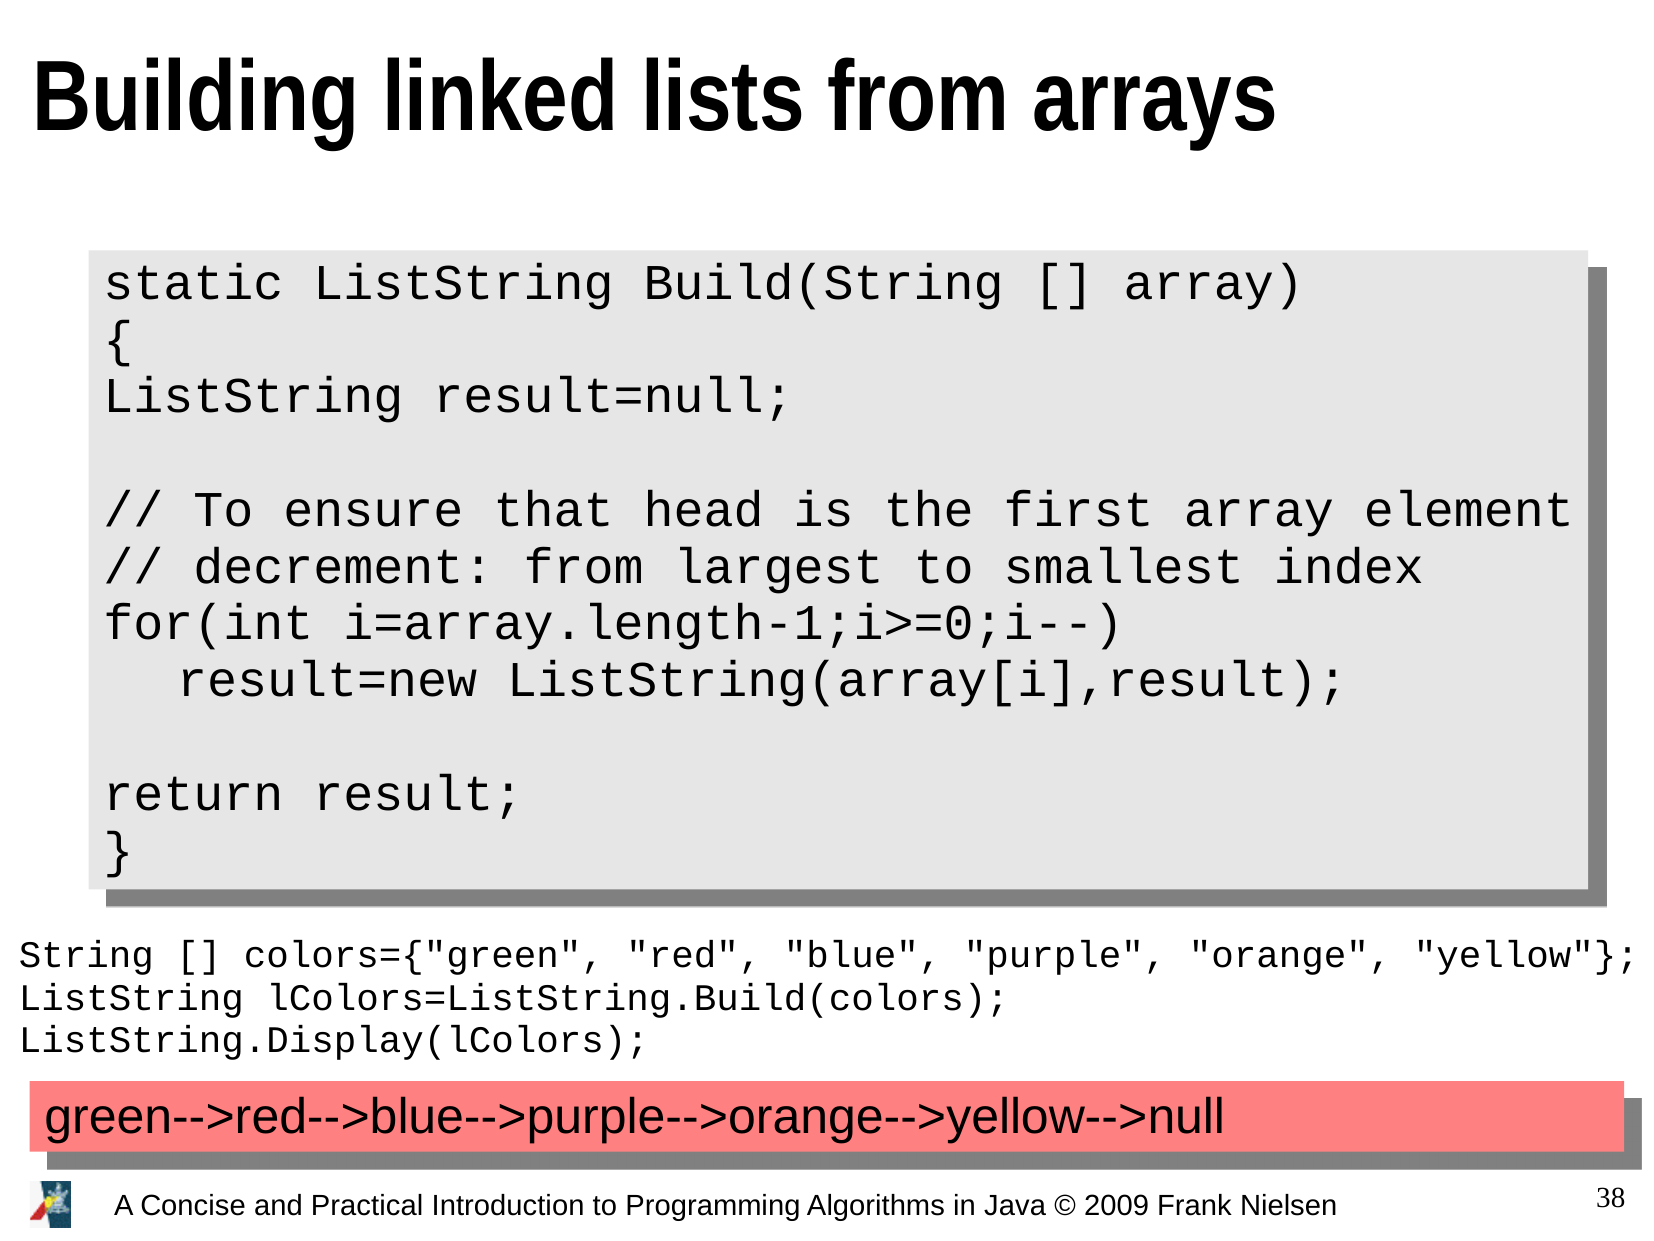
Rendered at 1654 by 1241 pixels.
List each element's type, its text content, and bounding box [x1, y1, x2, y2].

text_box String [] colors={"green", "red", "blue", "purple", "orange", "yellow"}; ListString lColors=ListString.Build(colors); ListString.Display(lColors); [3, 928, 1654, 1063]
text_box static ListString Build(String [] array) { ListString result=null; // To ensure that head is the first array element // decrement: from largest to smallest index for(int i=array.length-1;i>=0;i--) result=new ListString(array[i],result); return result; } [88, 250, 1589, 857]
text_box Building linked lists from arrays [17, 29, 1295, 159]
text_box green-->red-->blue-->purple-->orange-->yellow-->null [29, 1081, 1625, 1152]
picture [29, 1181, 71, 1228]
